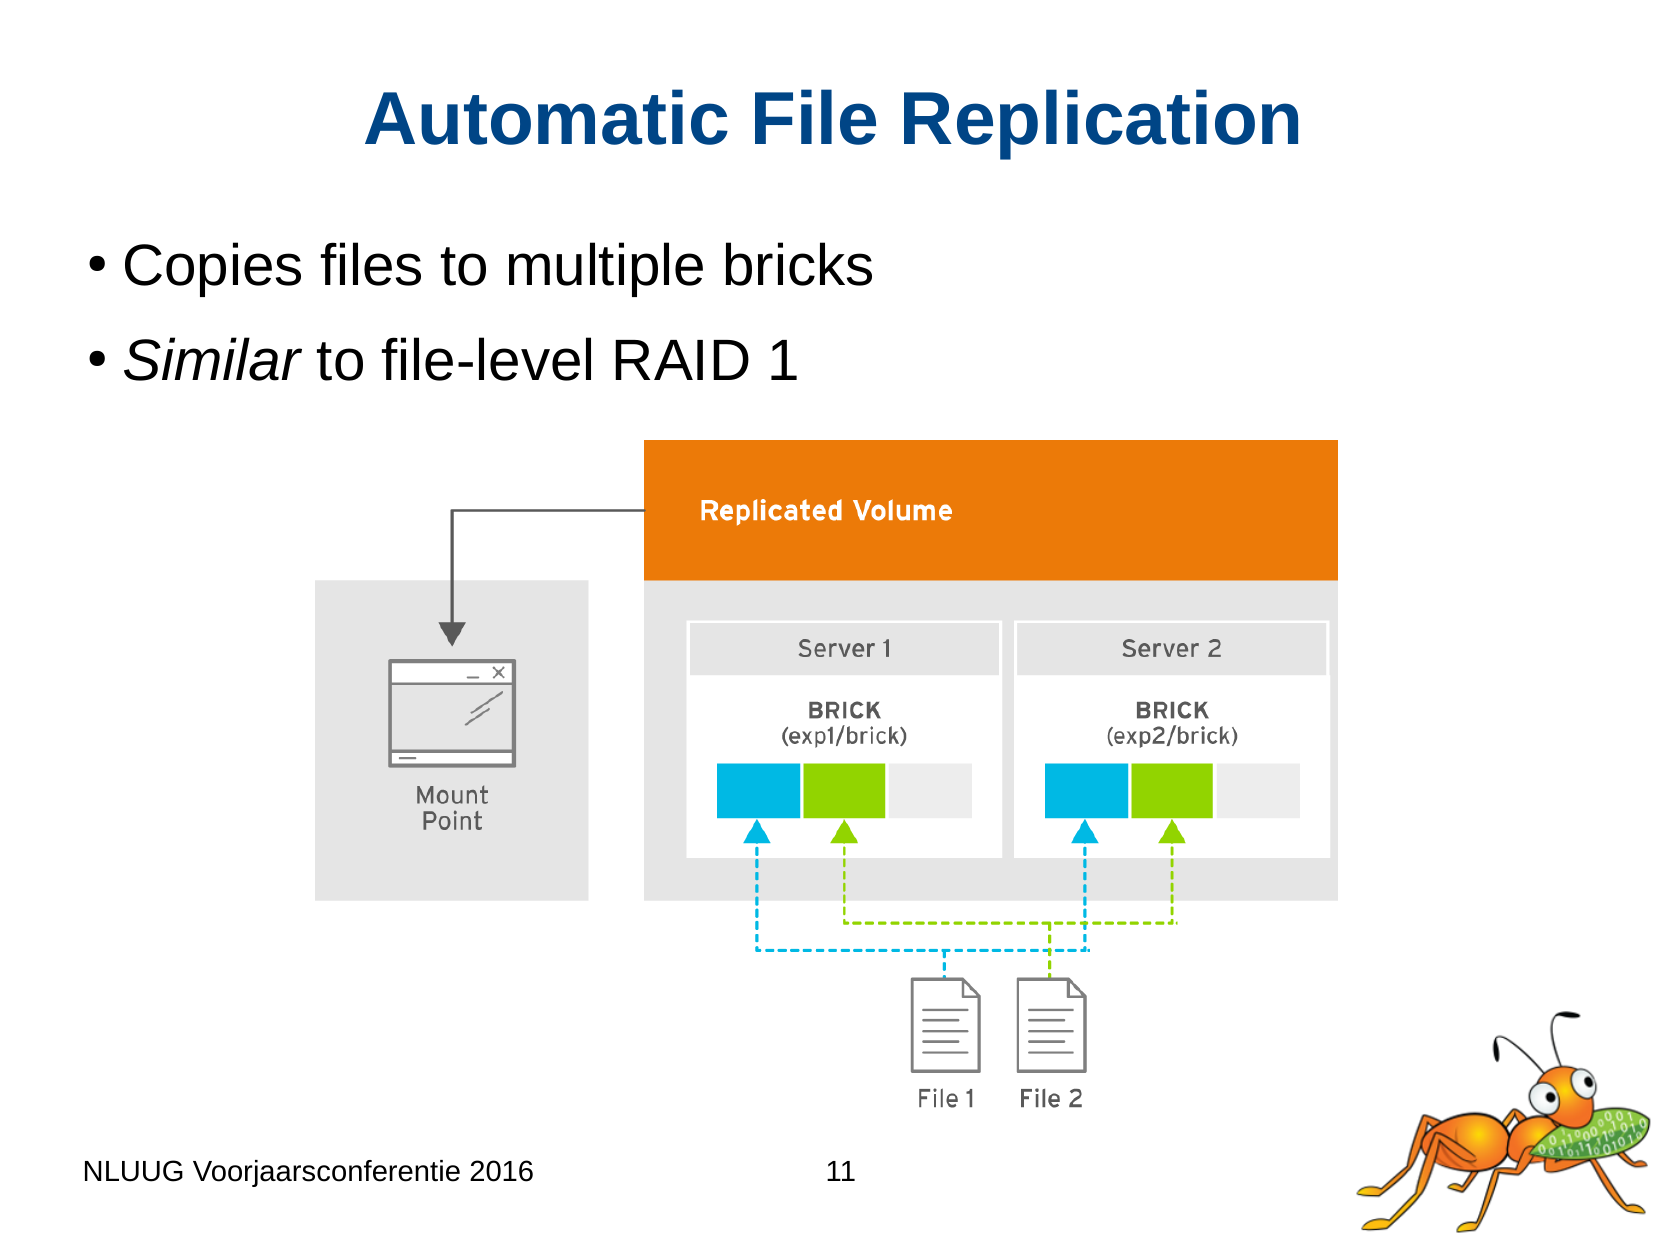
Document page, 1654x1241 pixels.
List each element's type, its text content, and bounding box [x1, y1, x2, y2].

picture [1353, 1009, 1654, 1235]
picture [315, 440, 1338, 1116]
title Automatic File Replication [90, 15, 1579, 223]
list Copies files to multiple bricks Similar to file-level RAID 1 [86, 232, 1576, 1111]
